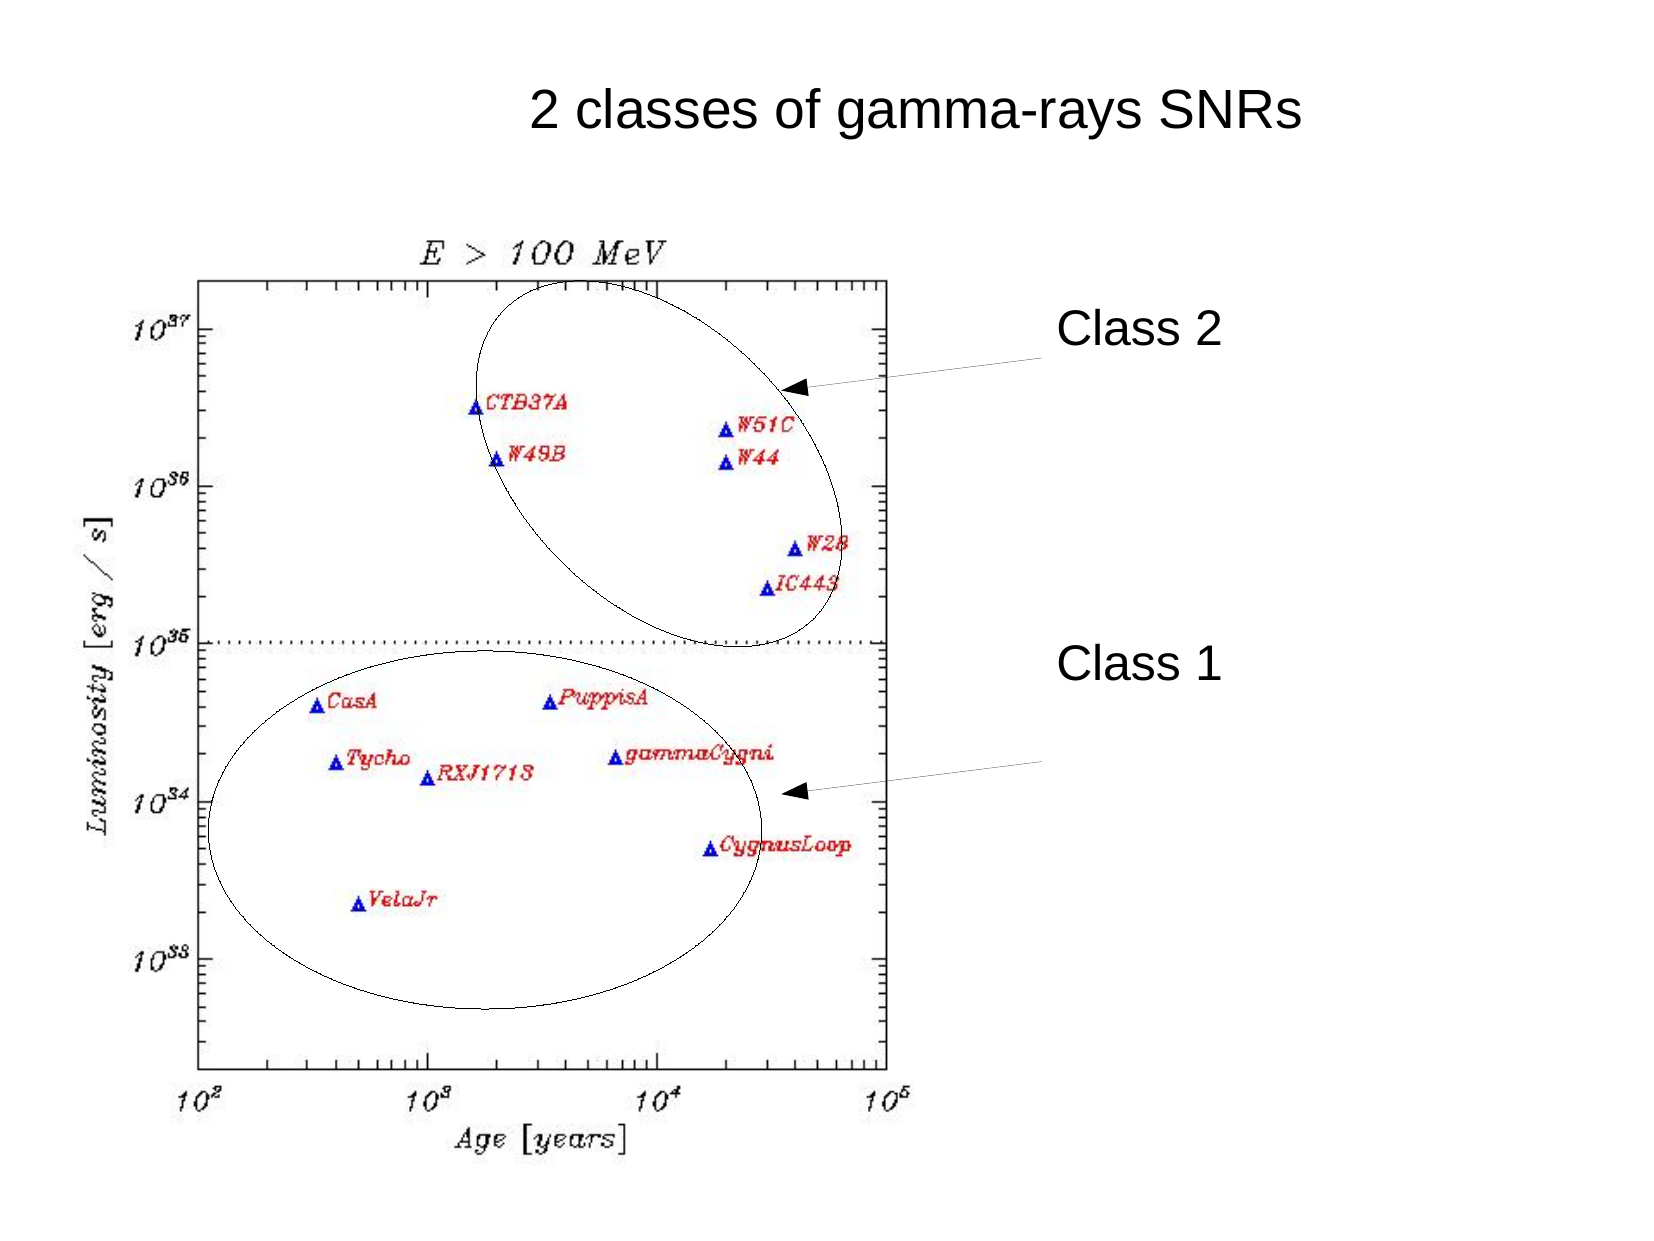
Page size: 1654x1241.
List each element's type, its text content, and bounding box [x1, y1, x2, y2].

text_box 2 classes of gamma-rays SNRs [514, 71, 1319, 149]
text_box Class 2 Class 1 [1041, 292, 1651, 858]
picture [32, 227, 936, 1181]
